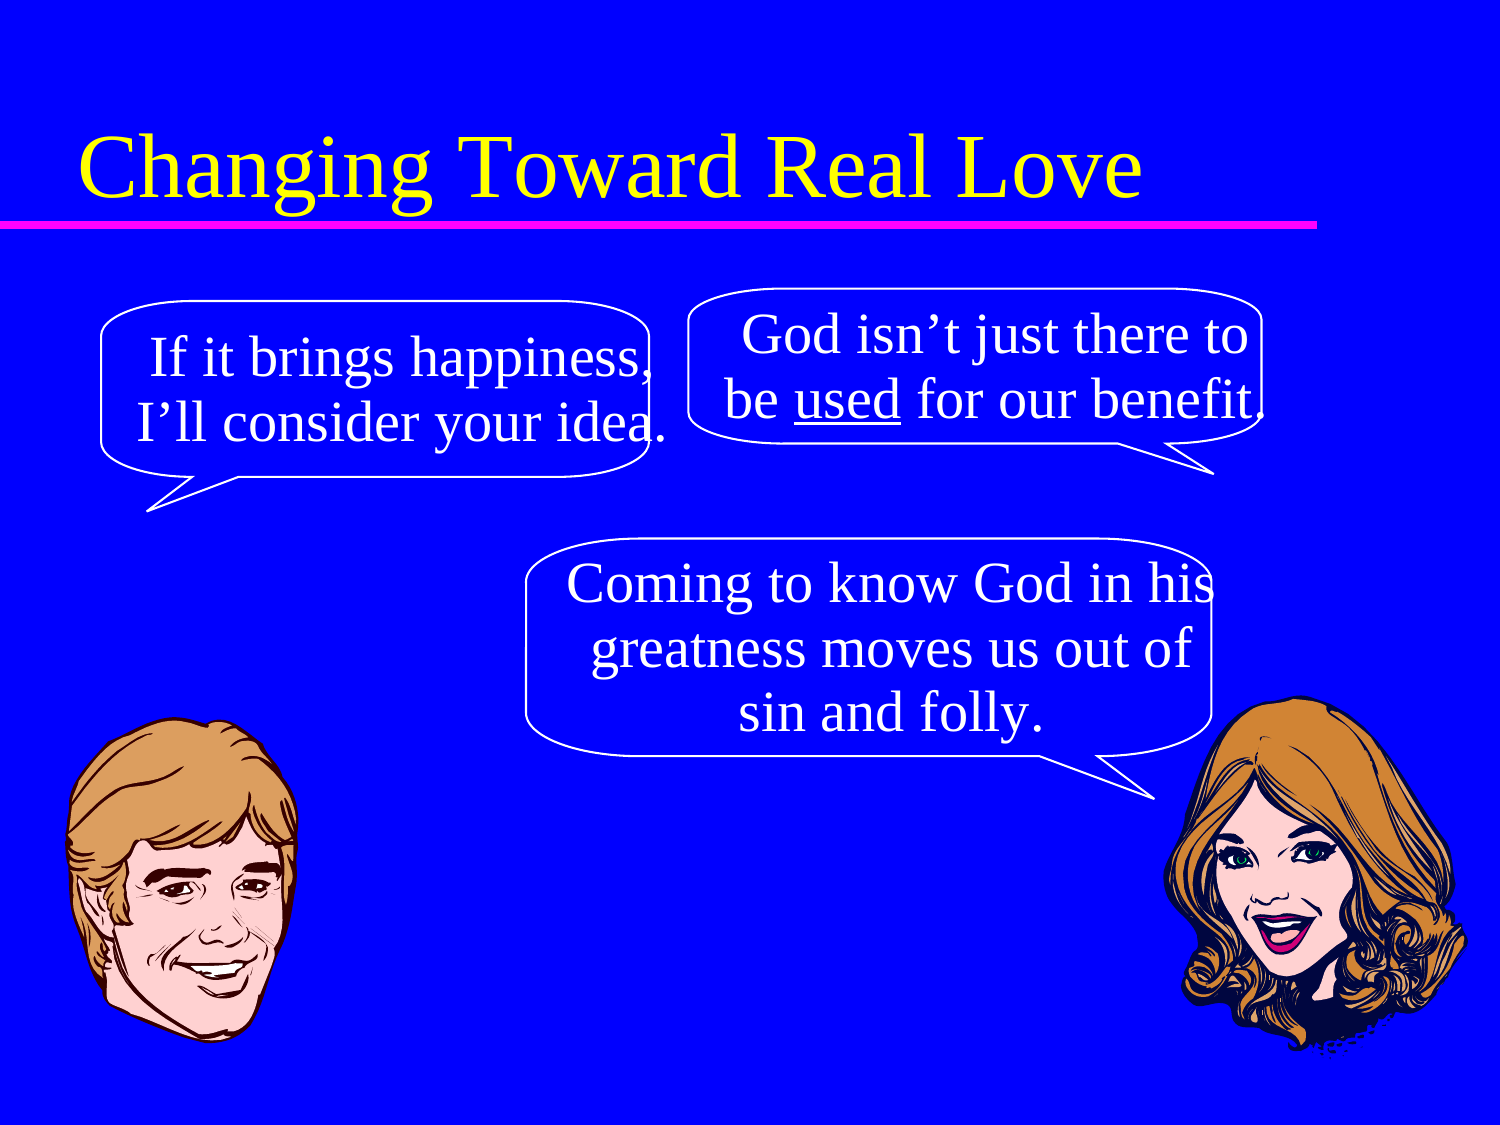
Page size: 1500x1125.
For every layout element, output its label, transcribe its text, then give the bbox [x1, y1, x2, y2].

text_box Coming to know God in his greatness moves us out of sin and folly. [526, 538, 1212, 800]
title Changing Toward Real Love [62, 43, 1338, 225]
text_box God isn’t just there to be used for our benefit. [688, 288, 1262, 475]
text_box If it brings happiness, I’ll consider your idea. [101, 301, 650, 512]
picture [1162, 695, 1470, 1060]
picture [63, 717, 301, 1044]
